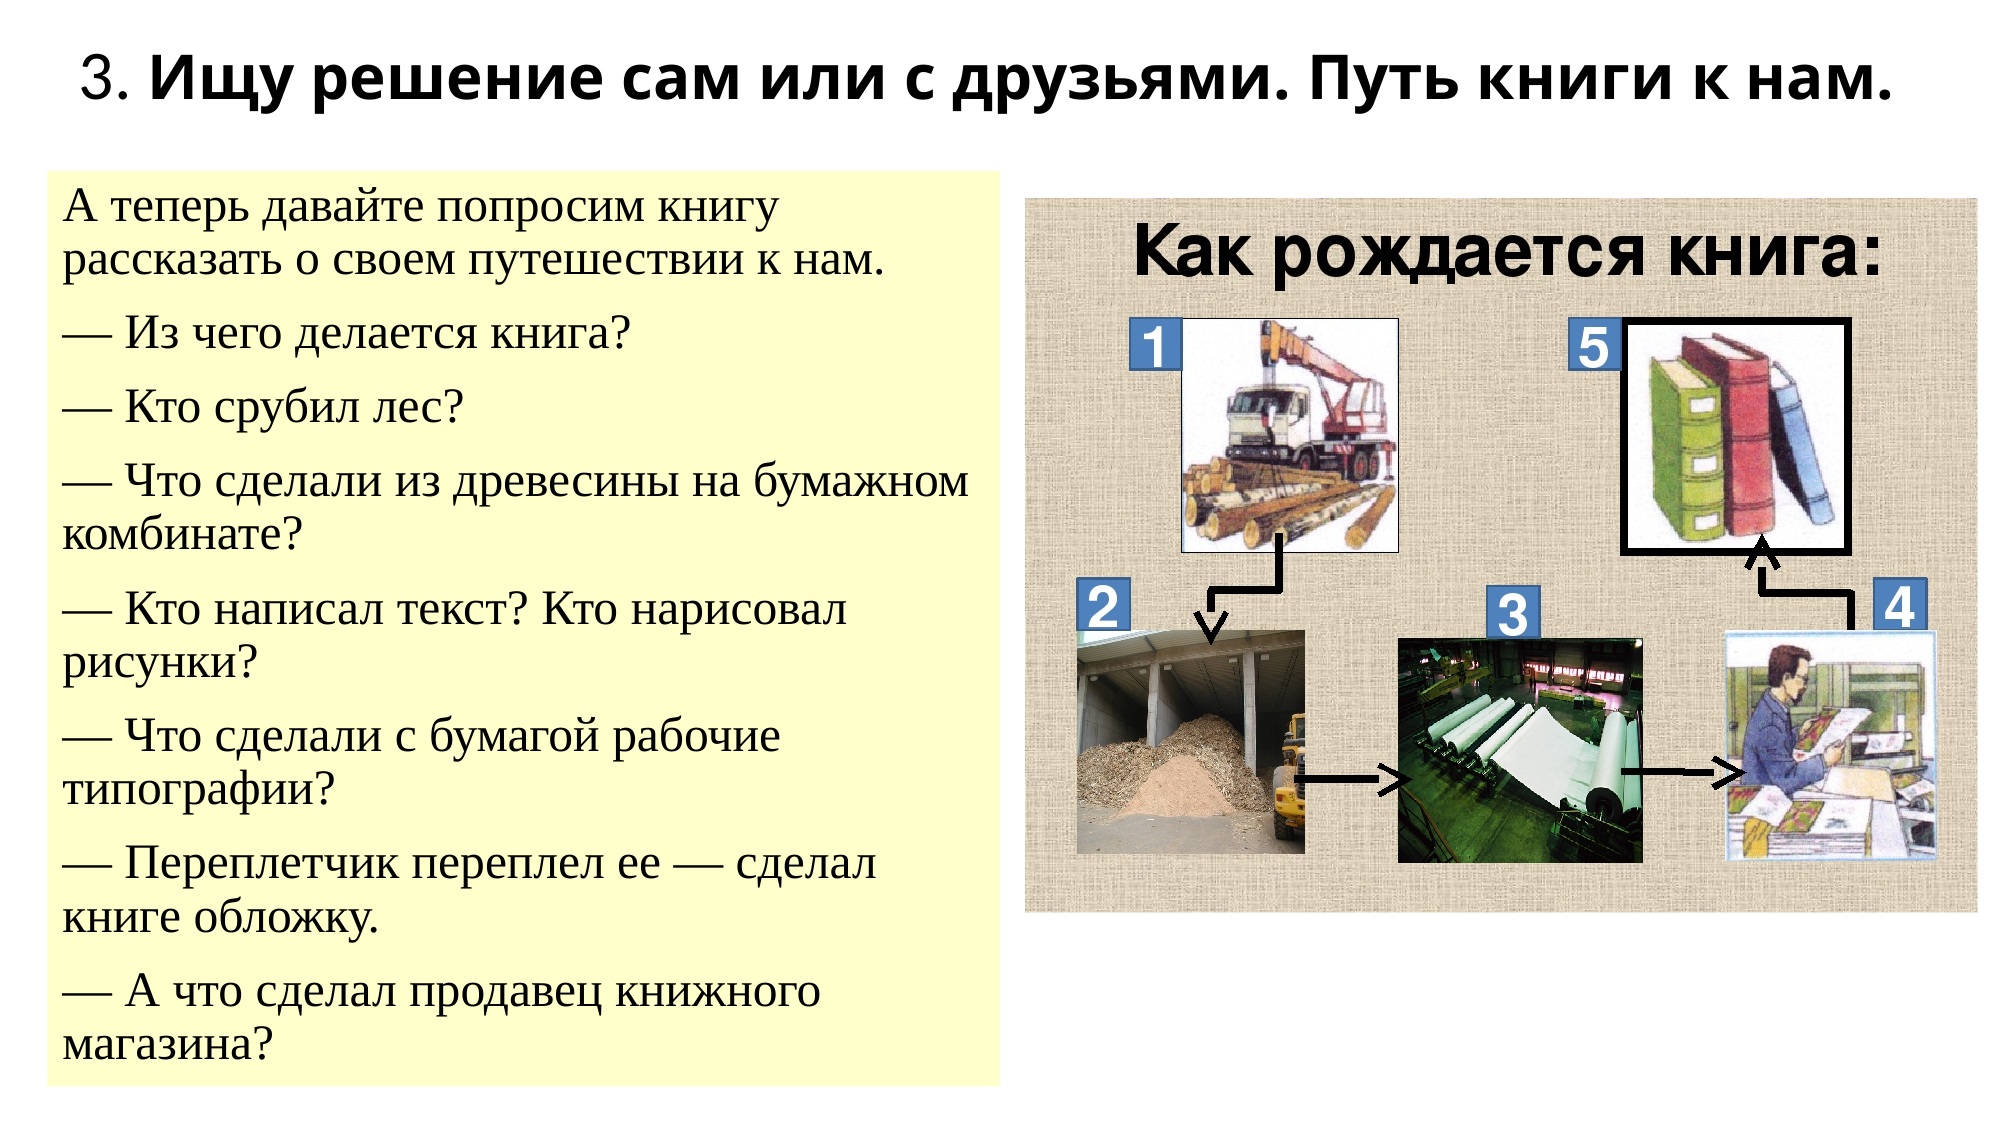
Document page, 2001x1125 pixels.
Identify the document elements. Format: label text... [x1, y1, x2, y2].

list А теперь давайте попросим книгу рассказать о своем путешествии к нам. — Из чего делается книга? — Кто срубил лес? — Что сделали из древесины на бумажном комбинате? — Кто написал текст? Кто нарисовал рисунки? — Что сделали с бумагой рабочие типографии? — Переплетчик переплел ее — сделал книге обложку. — А что сделал продавец книжного магазина? [47, 171, 1000, 1087]
picture [1025, 198, 1978, 913]
text_box 3. Ищу решение сам или с друзьями. Путь книги к нам. [64, 38, 1987, 125]
